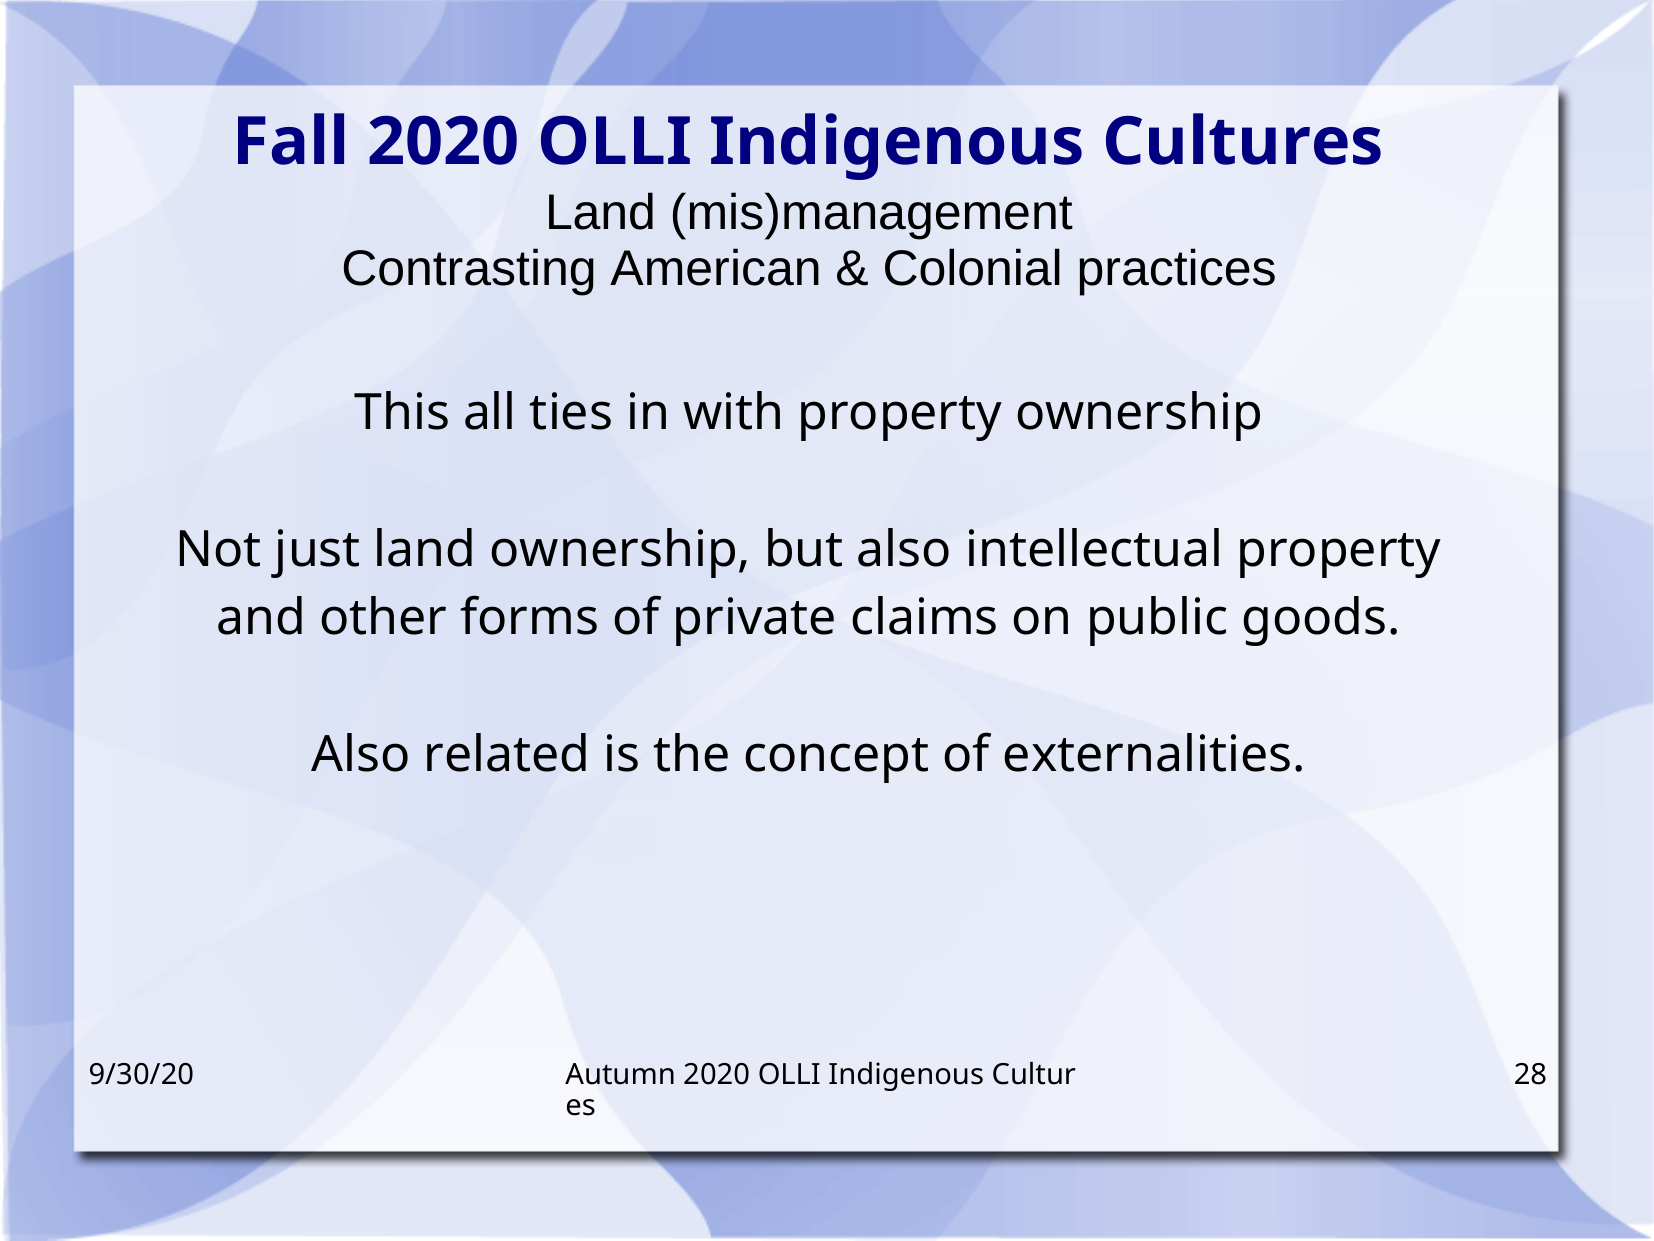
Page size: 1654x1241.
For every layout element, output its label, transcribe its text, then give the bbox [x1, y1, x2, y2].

title Fall 2020 OLLI Indigenous Cultures Land (mis)management Contrasting American & Colonial practices [82, 90, 1536, 298]
subtitle This all ties in with property ownership Not just land ownership, but also intellectual property and other forms of private claims on public goods. Also related is the concept of externalities. [129, 324, 1489, 975]
picture [0, 0, 1654, 1241]
